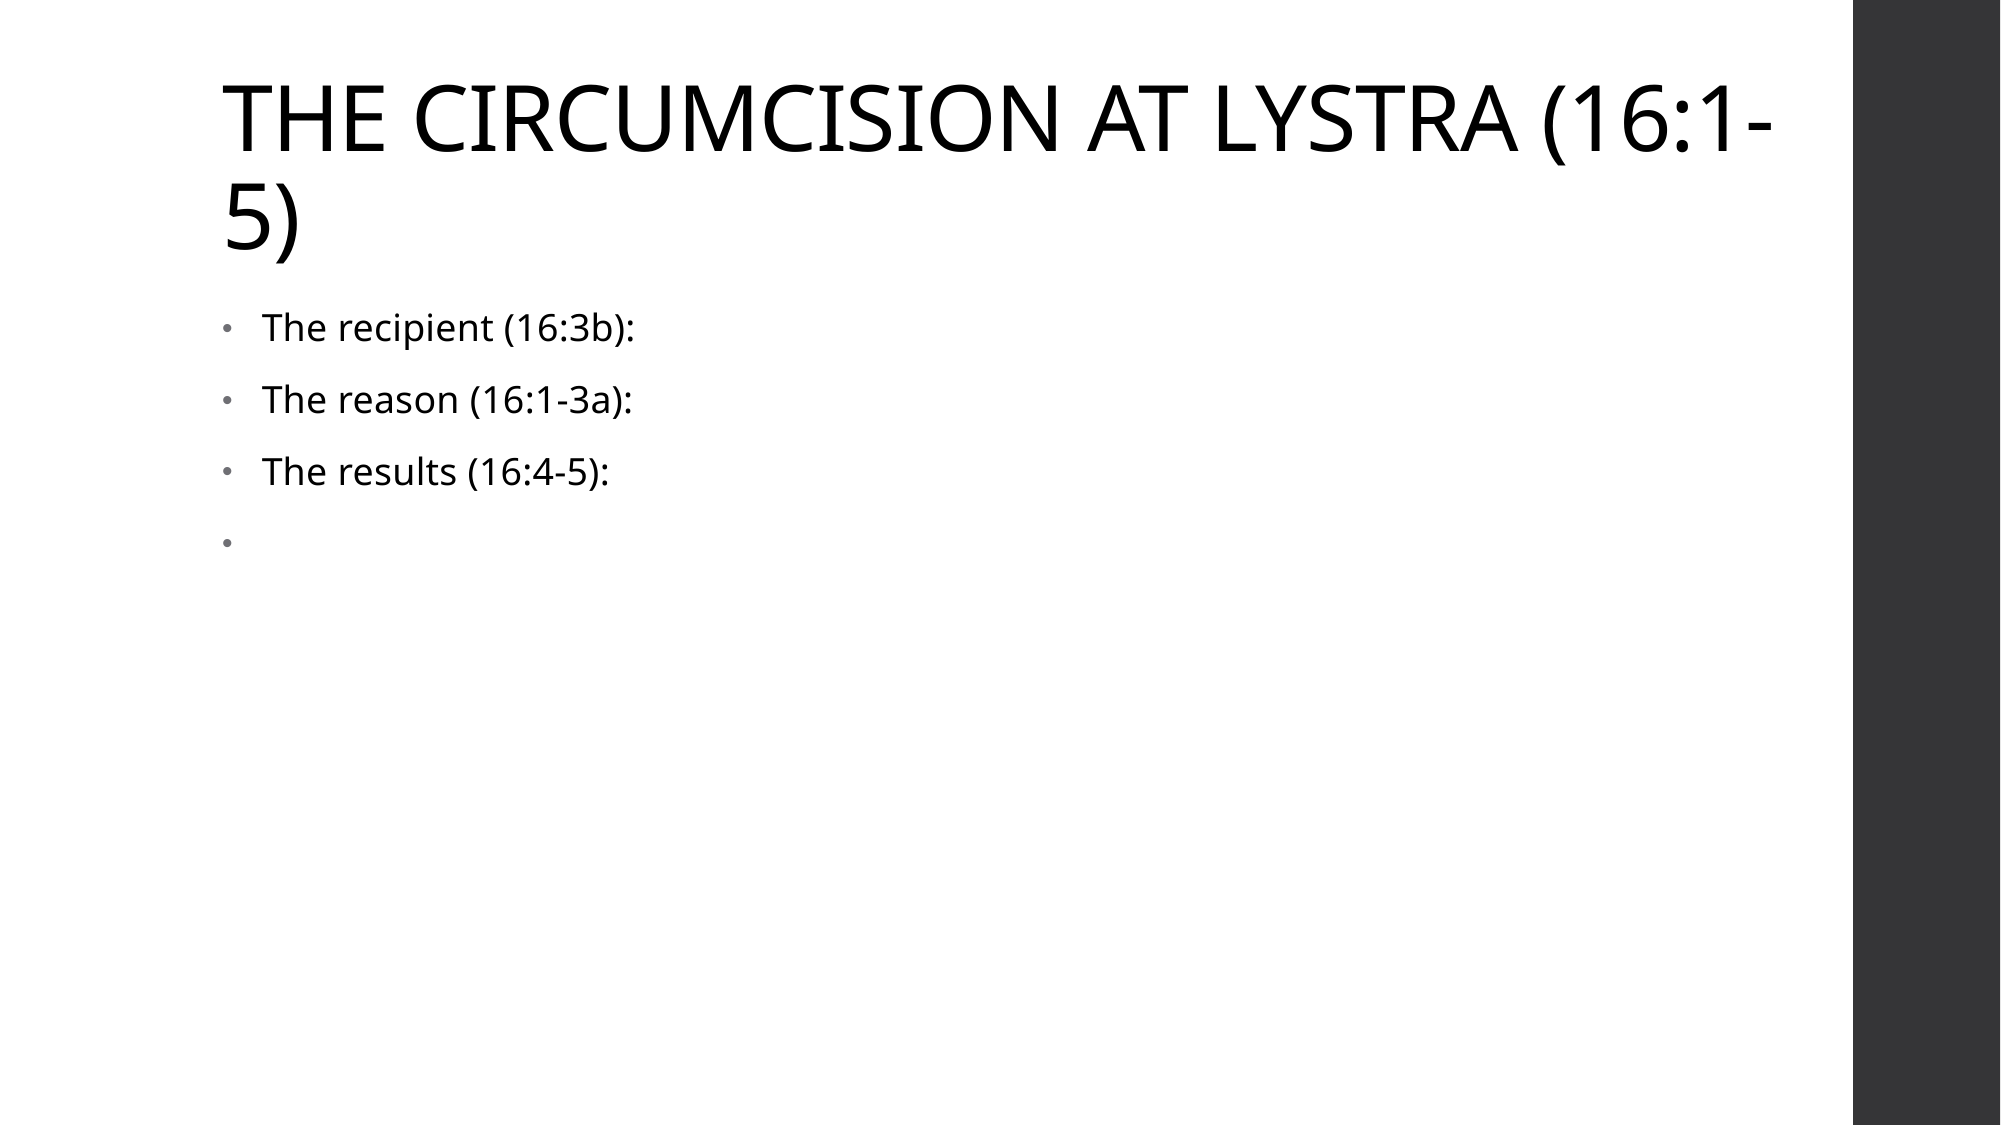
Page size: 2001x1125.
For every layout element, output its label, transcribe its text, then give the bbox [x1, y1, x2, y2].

title THE CIRCUMCISION AT LYSTRA (16:1-5) [206, 60, 1797, 278]
list The recipient (16:3b): The reason (16:1-3a): The results (16:4-5): [206, 299, 1617, 1014]
